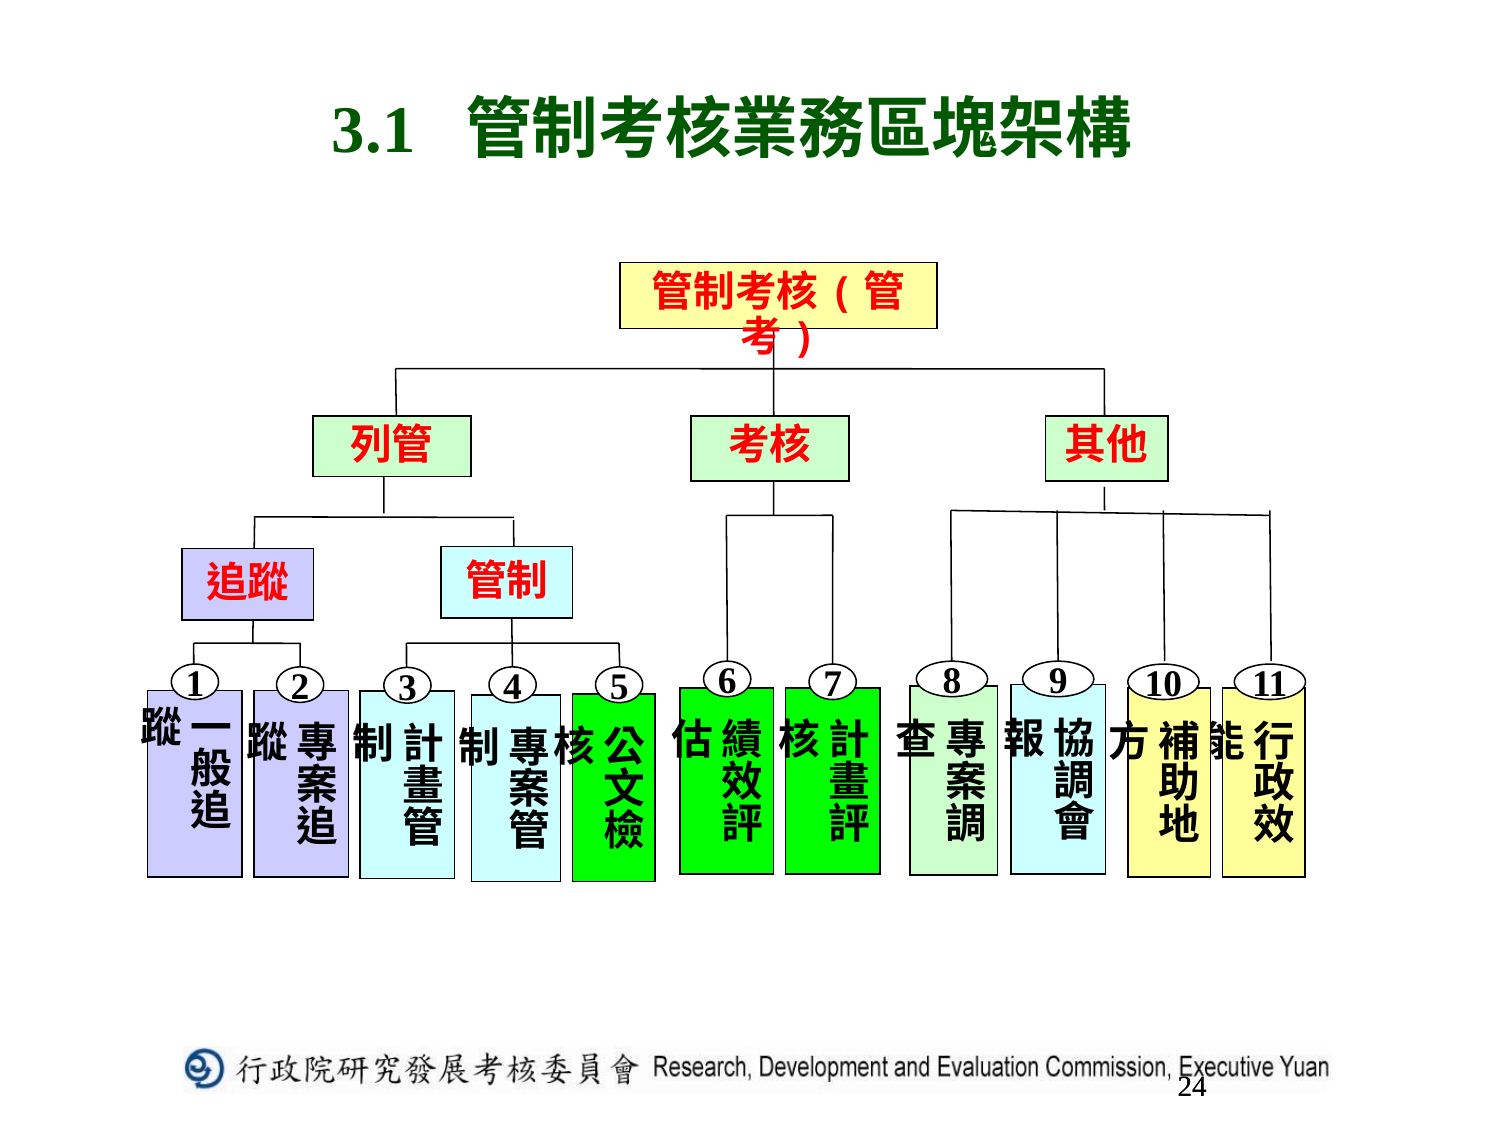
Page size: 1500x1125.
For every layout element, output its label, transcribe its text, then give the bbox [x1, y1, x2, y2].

text_box 8 [916, 661, 988, 697]
text_box 專案管制 [471, 695, 561, 882]
text_box 考核 [690, 415, 849, 482]
text_box 協調會報 [1010, 684, 1106, 874]
text_box 計畫評核 [785, 687, 880, 874]
text_box 3 [383, 667, 431, 704]
text_box 5 [595, 666, 643, 703]
text_box 6 [703, 661, 751, 697]
text_box 補助地方 [1127, 687, 1211, 877]
text_box 管制 [440, 546, 573, 619]
text_box 11 [1234, 664, 1306, 700]
text_box 管制考核(管考) [620, 262, 938, 329]
text_box 3.1 管制考核業務區塊架構 [53, 78, 1411, 173]
text_box [1162, 1025, 1476, 1101]
text_box 7 [809, 664, 857, 700]
text_box 4 [489, 666, 537, 703]
text_box 列管 [312, 415, 472, 477]
text_box 計畫管制 [360, 691, 455, 879]
text_box 公文檢核 [572, 694, 656, 882]
text_box 專案追蹤 [253, 690, 349, 877]
text_box 9 [1022, 661, 1094, 697]
text_box 10 [1127, 664, 1199, 700]
text_box 行政效能 [1222, 687, 1306, 877]
text_box 追蹤 [182, 548, 314, 621]
text_box 一般追蹤 [147, 690, 243, 877]
text_box 其他 [1045, 415, 1168, 482]
text_box 2 [276, 666, 324, 703]
text_box 績效評估 [680, 687, 774, 874]
text_box 專案調查 [909, 685, 998, 876]
text_box 1 [171, 664, 219, 700]
